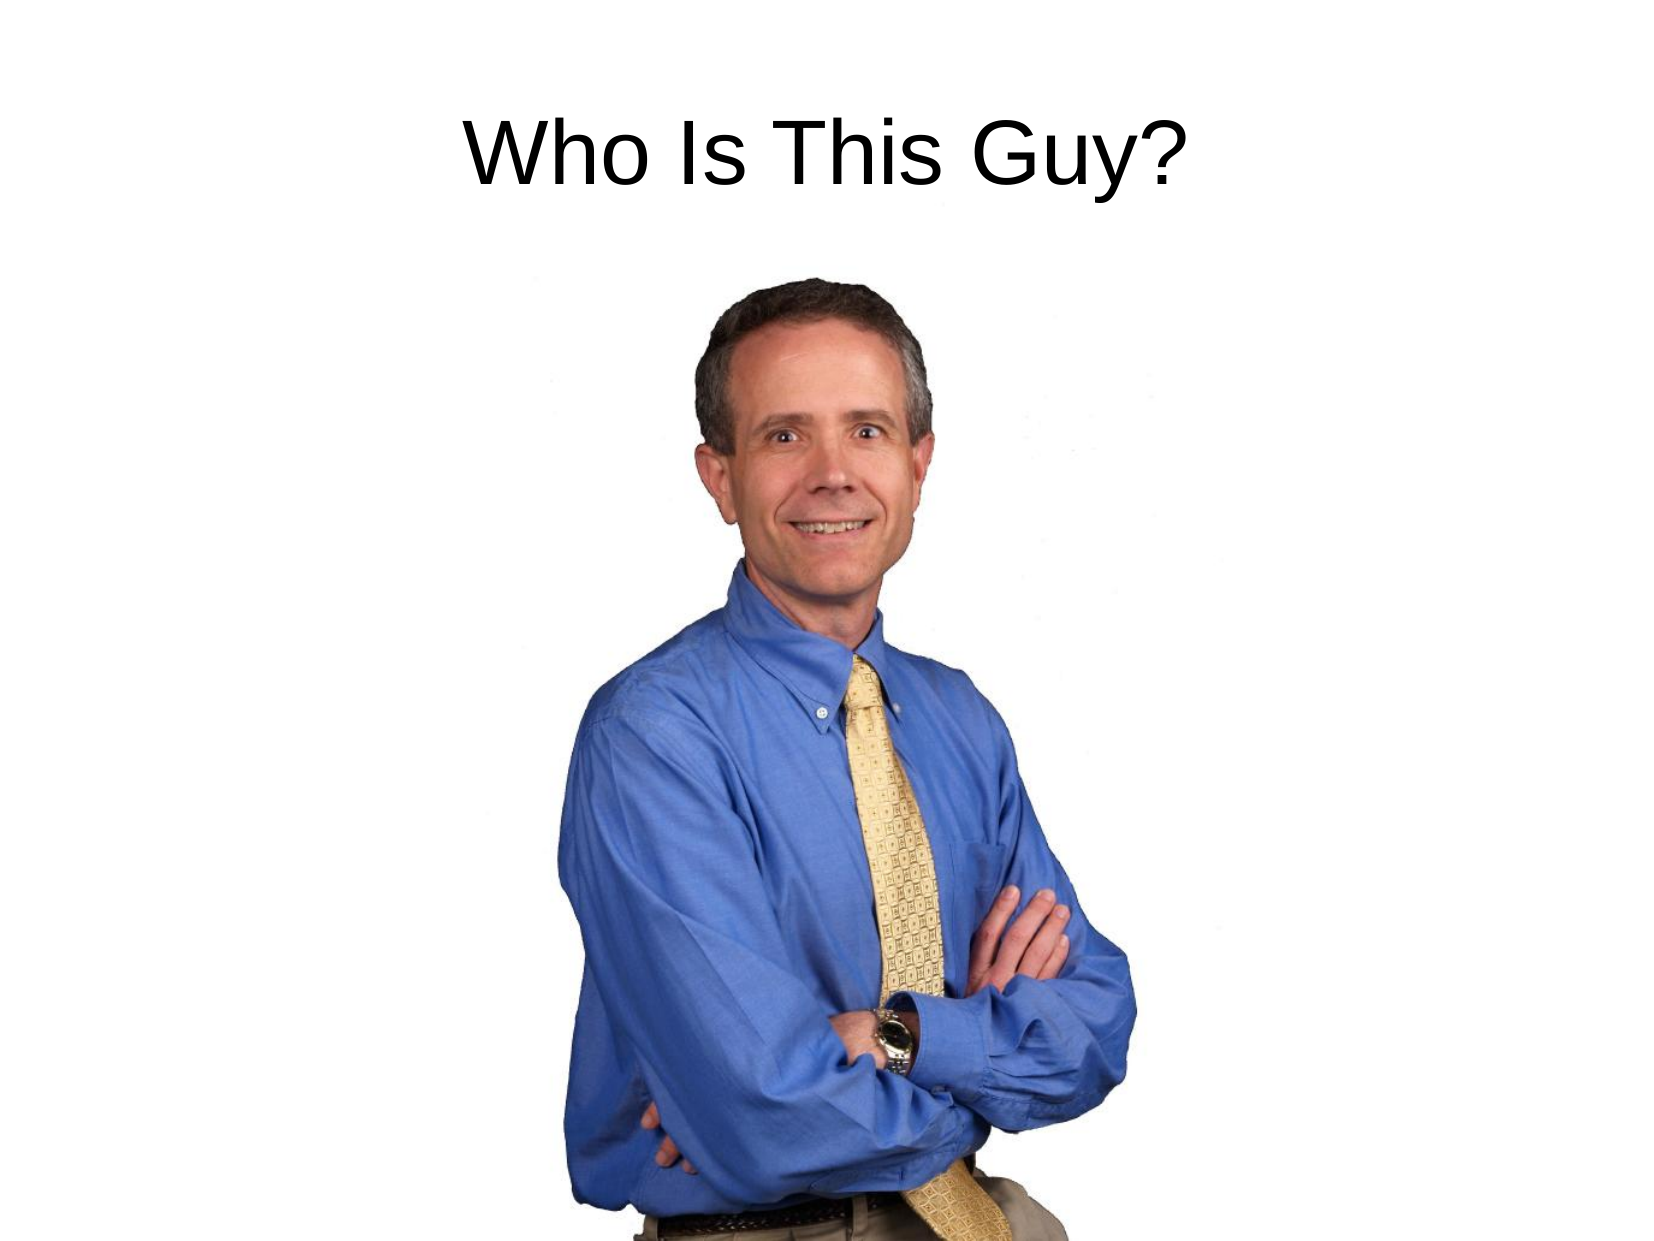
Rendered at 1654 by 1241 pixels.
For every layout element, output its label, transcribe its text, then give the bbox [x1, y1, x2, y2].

picture [454, 257, 1243, 1241]
title Who Is This Guy? [82, 49, 1571, 257]
